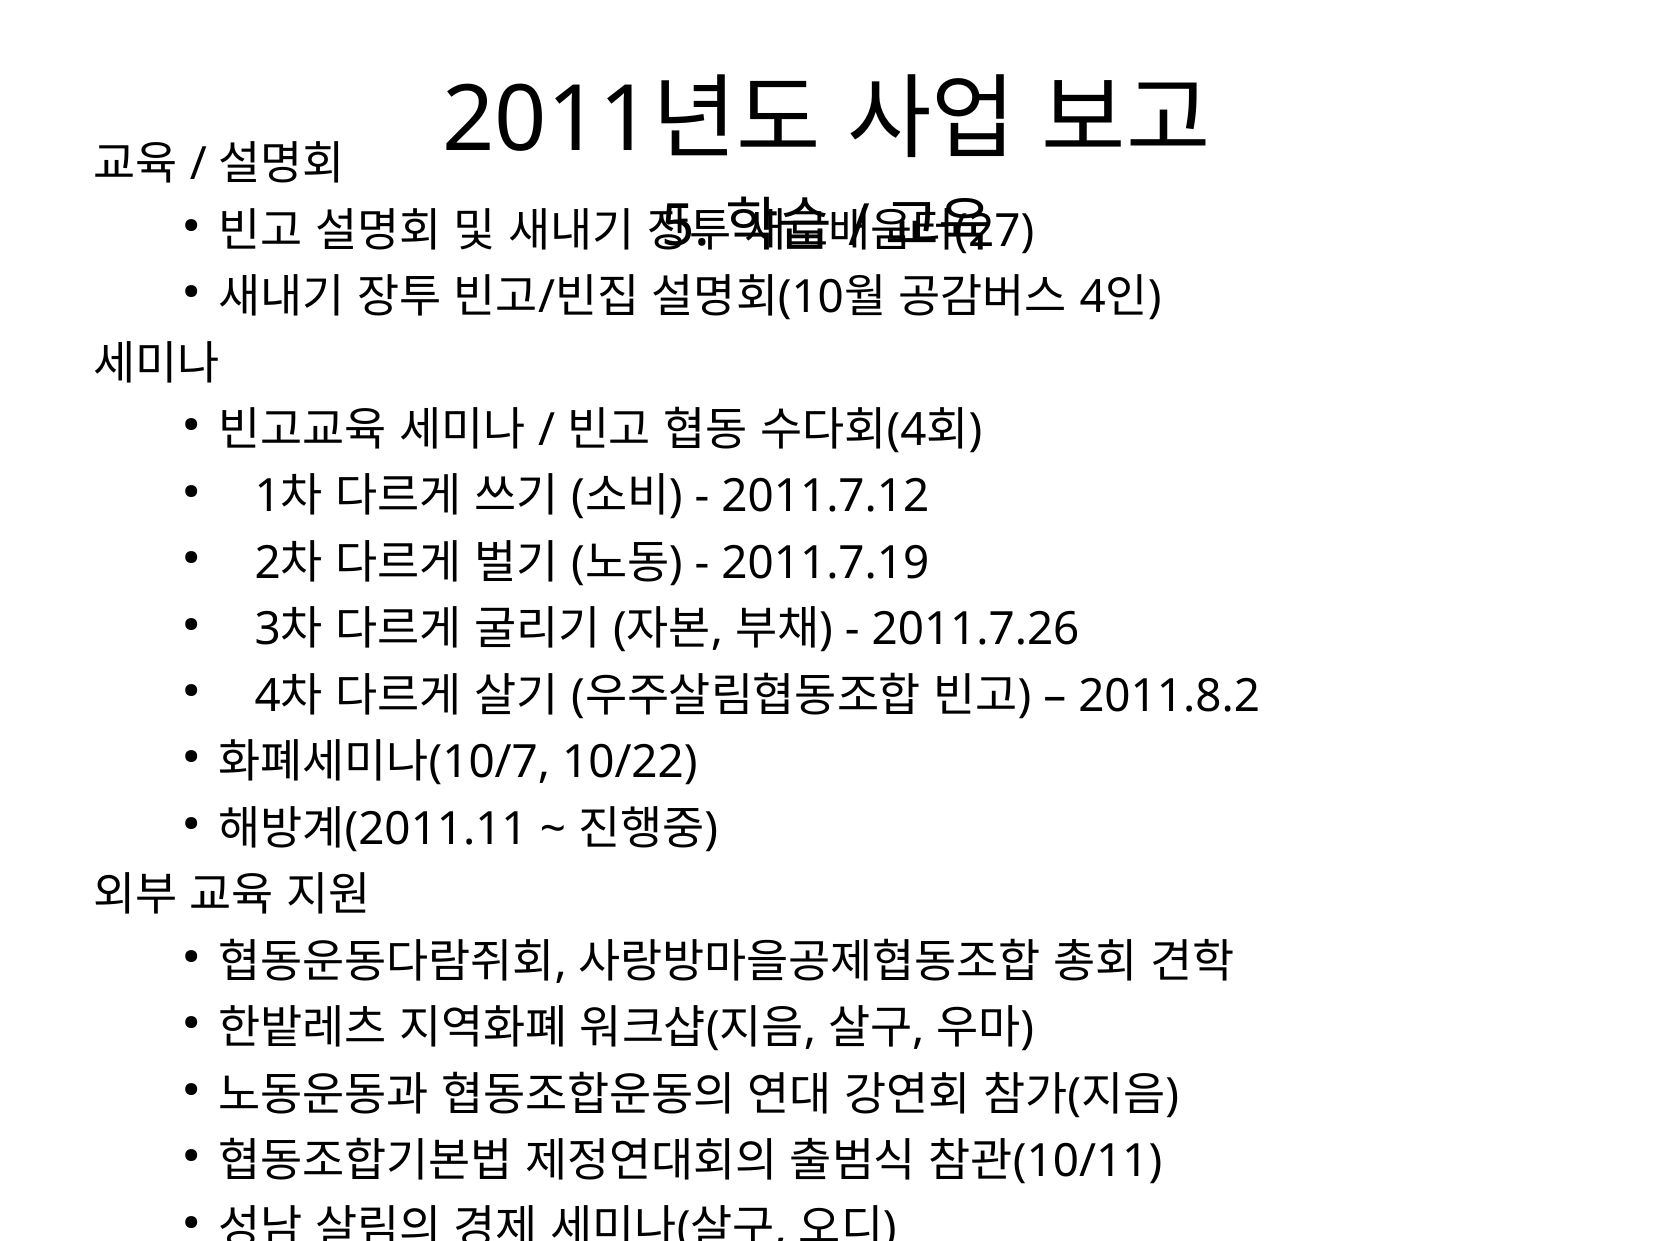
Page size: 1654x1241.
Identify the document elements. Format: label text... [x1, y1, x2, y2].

text_box 교육 / 설명회 빈고 설명회 및 새내기 장투 새로배움터(27) 새내기 장투 빈고/빈집 설명회(10월 공감버스 4인) 세미나 빈고교육 세미나 / 빈고 협동 수다회(4회) 1차 다르게 쓰기 (소비) - 2011.7.12 2차 다르게 벌기 (노동) - 2011.7.19 3차 다르게 굴리기 (자본, 부채) - 2011.7.26 4차 다르게 살기 (우주살림협동조합 빈고) – 2011.8.2 화폐세미나(10/7, 10/22) 해방계(2011.11 ~ 진행중) 외부 교육 지원 협동운동다람쥐회, 사랑방마을공제협동조합 총회 견학 한밭레츠 지역화폐 워크샵(지음, 살구, 우마) 노동운동과 협동조합운동의 연대 강연회 참가(지음) 협동조합기본법 제정연대회의 출범식 참관(10/11) 성남 살림의 경제 세미나(살구, 오디) 인드라망 협동조합 마을학교(연두, 살구, 이슷, 지음) [76, 252, 1583, 1198]
title 2011년도 사업 보고 5. 학습 / 교육 [82, 49, 1571, 252]
